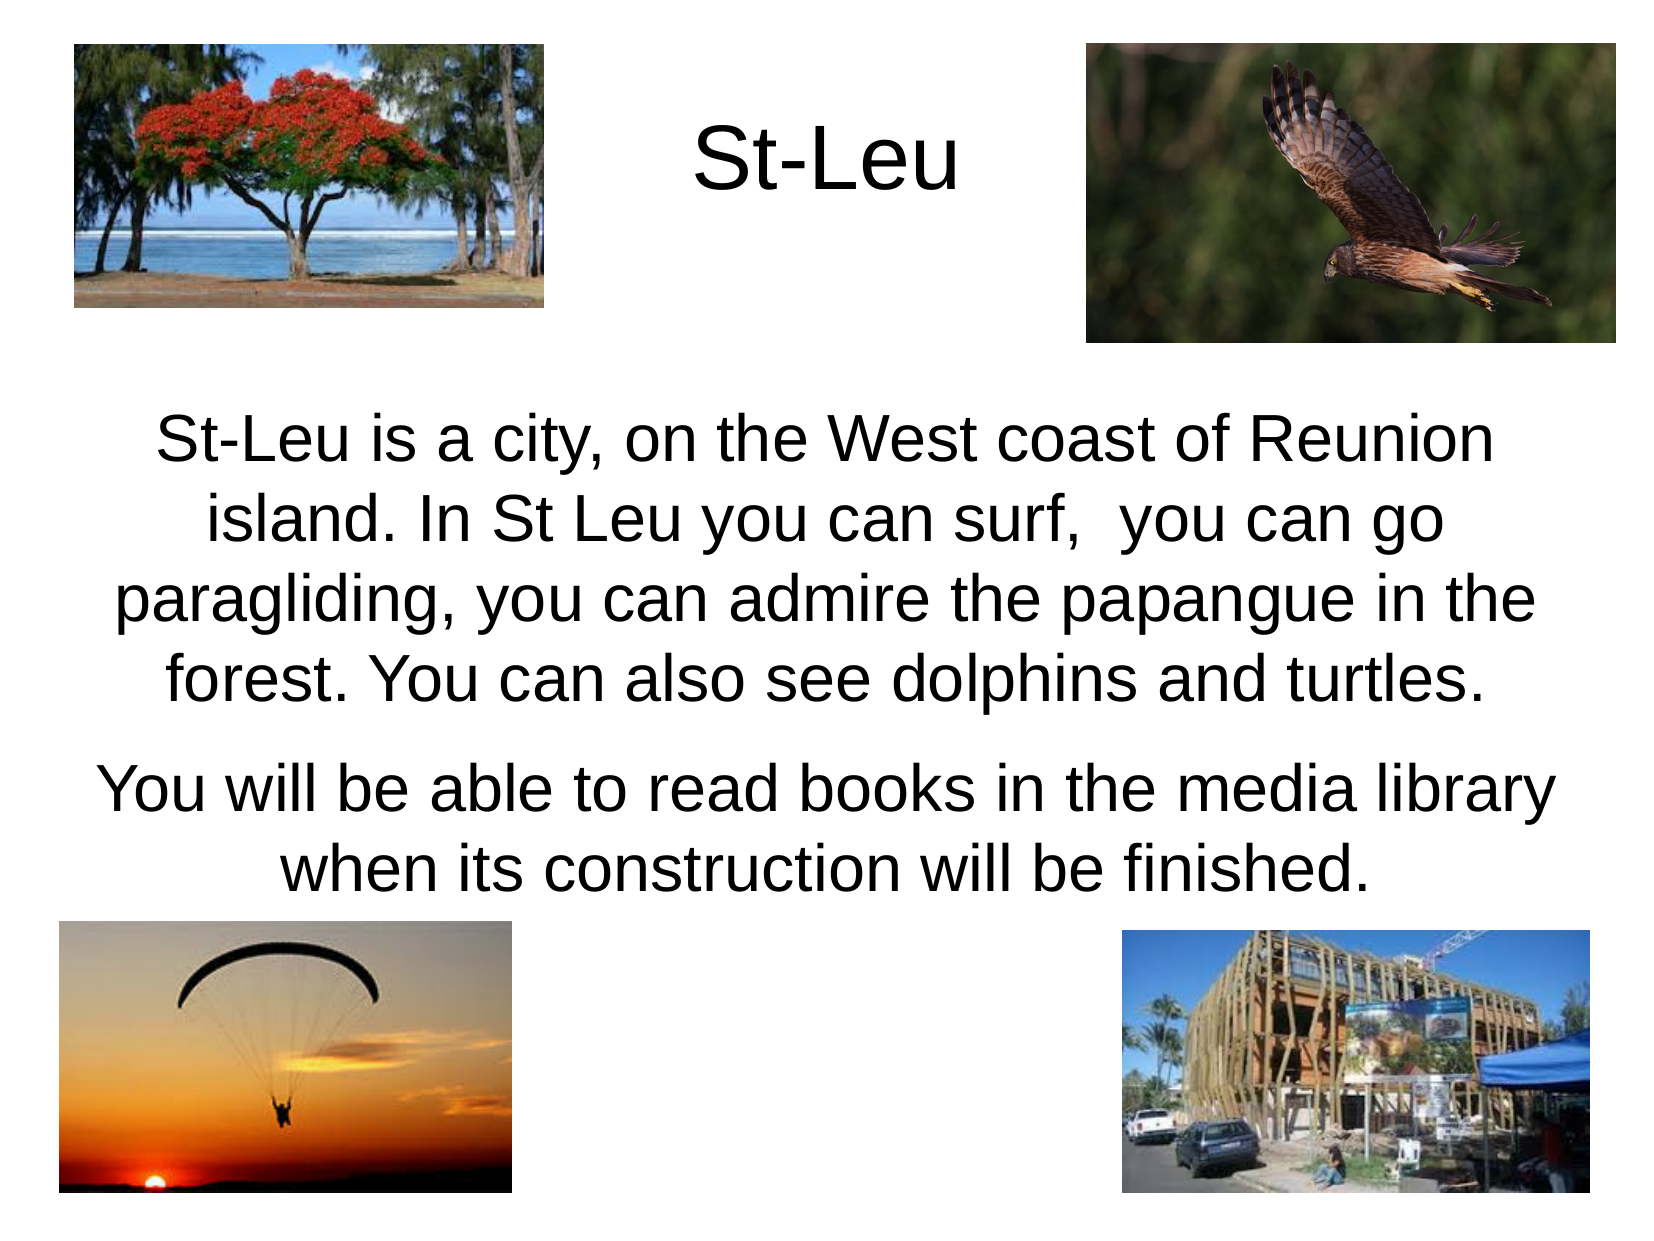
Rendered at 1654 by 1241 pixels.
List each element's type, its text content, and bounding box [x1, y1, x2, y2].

picture [74, 44, 544, 308]
picture [59, 921, 512, 1193]
subtitle St-Leu is a city, on the West coast of Reunion island. In St Leu you can surf, you can go paragliding, you can admire the papangue in the forest. You can also see dolphins and turtles. You will be able to read books in the media library when its construction will be finished. [82, 290, 1571, 1010]
picture [1122, 930, 1590, 1193]
title St-Leu [544, 49, 1086, 257]
picture [1086, 43, 1616, 343]
